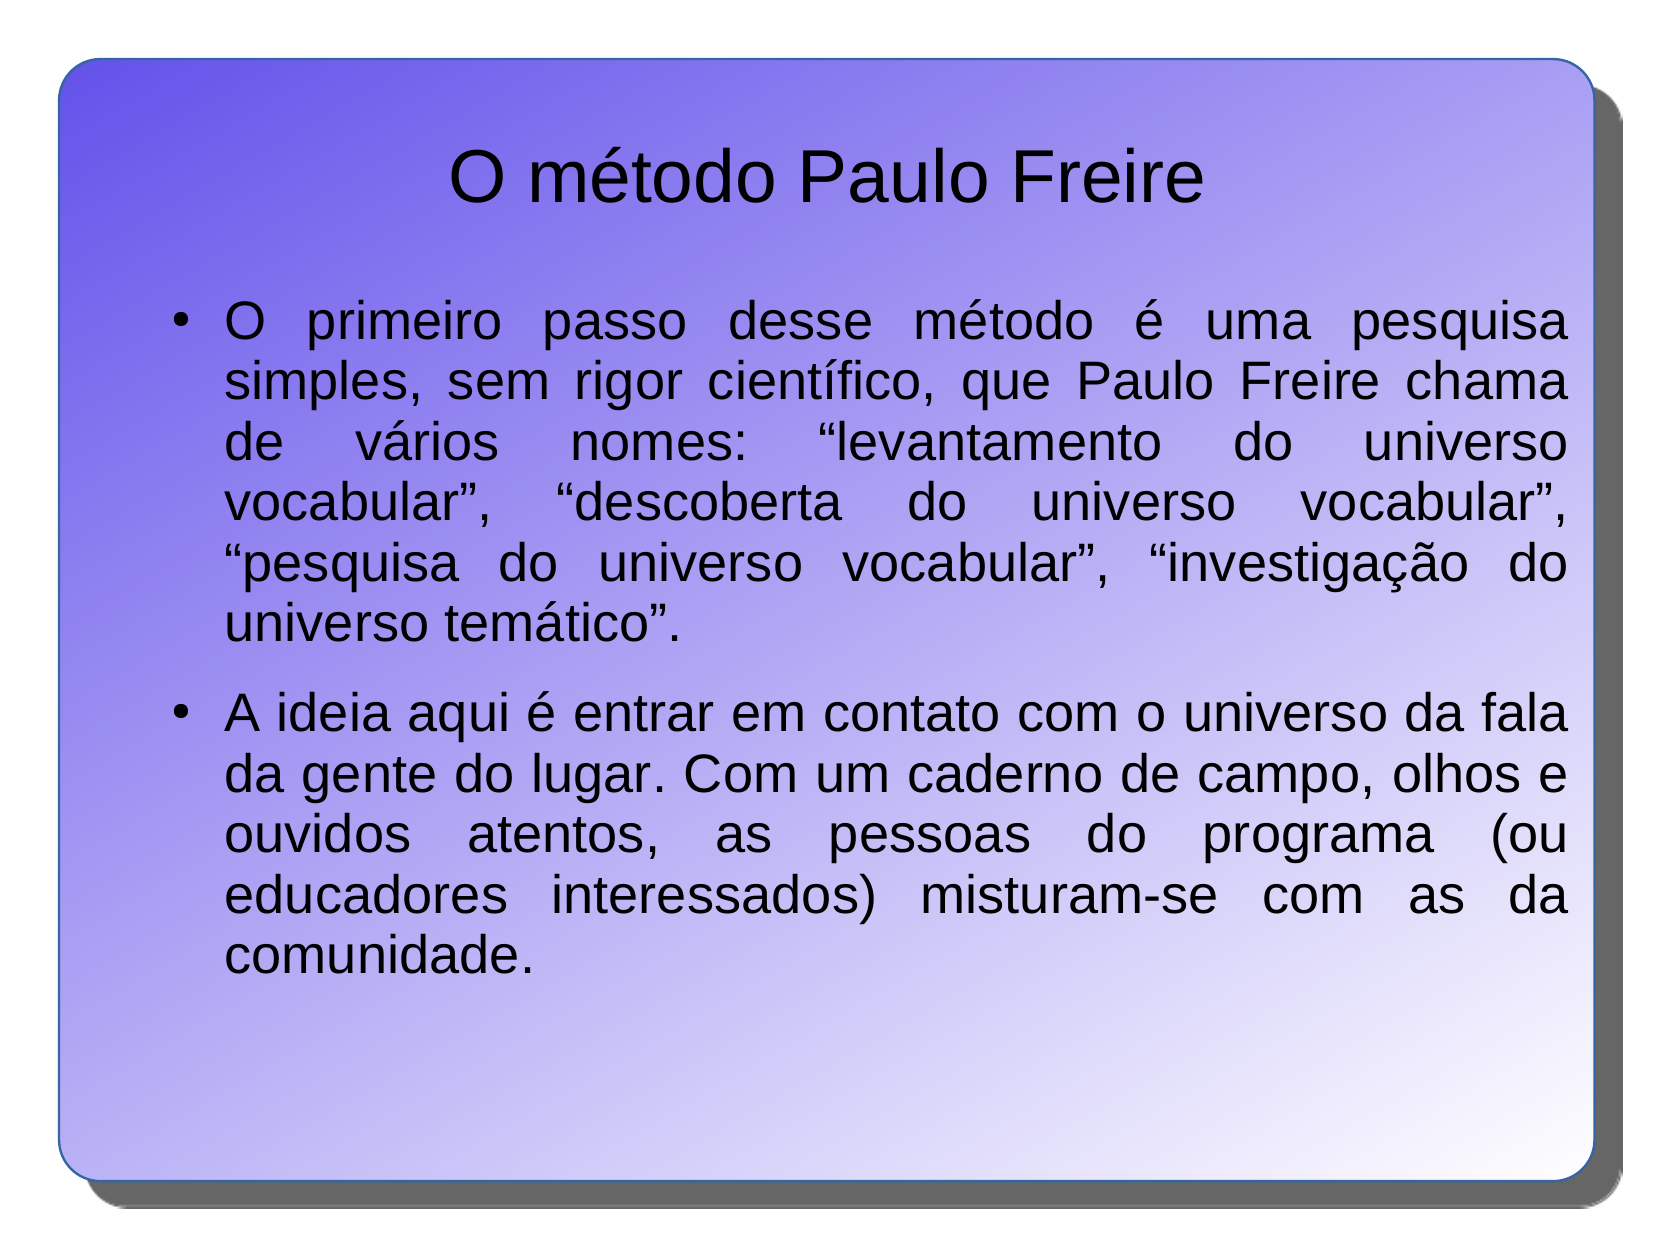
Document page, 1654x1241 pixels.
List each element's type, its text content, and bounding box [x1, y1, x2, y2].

title O método Paulo Freire [121, 88, 1534, 266]
list O primeiro passo desse método é uma pesquisa simples, sem rigor científico, que Paulo Freire chama de vários nomes: “levantamento do universo vocabular”, “descoberta do universo vocabular”, “pesquisa do universo vocabular”, “investigação do universo temático”. A ideia aqui é entrar em contato com o universo da fala da gente do lugar. Com um caderno de campo, olhos e ouvidos atentos, as pessoas do programa (ou educadores interessados) misturam-se com as da comunidade. [82, 290, 1571, 995]
